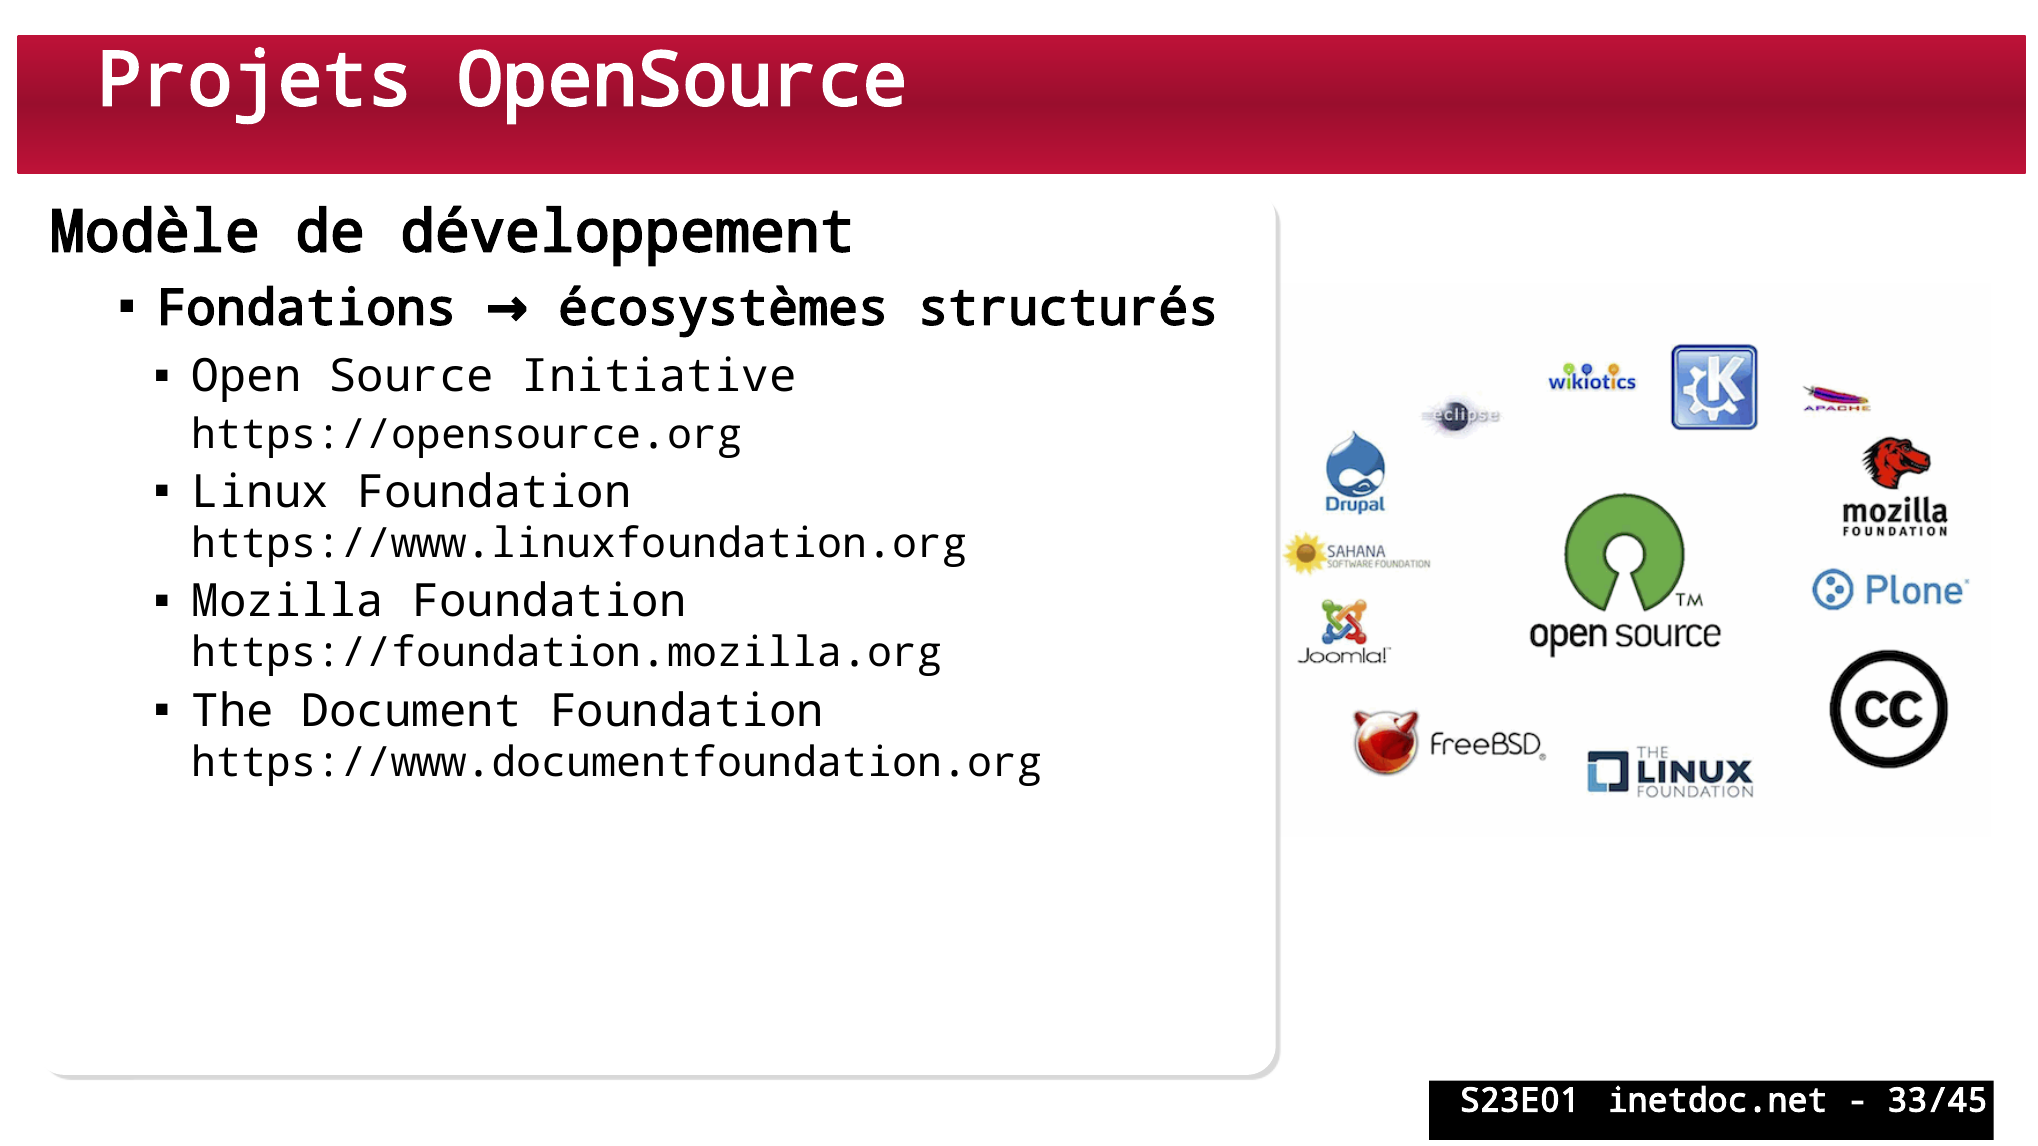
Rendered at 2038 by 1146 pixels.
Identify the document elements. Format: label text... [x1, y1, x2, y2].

picture [1276, 283, 1991, 837]
text_box Modèle de développement Fondations → écosystèmes structurés Open Source Initiative https://opensource.org Linux Foundation https://www.linuxfoundation.org Mozilla Foundation https://foundation.mozilla.org The Document Foundation https://www.documentfoundation.org [35, 188, 1276, 1075]
text_box Projets OpenSource [17, 35, 2026, 174]
text_box S23E01 inetdoc.net - <numéro>/45 [1429, 1080, 1994, 1140]
